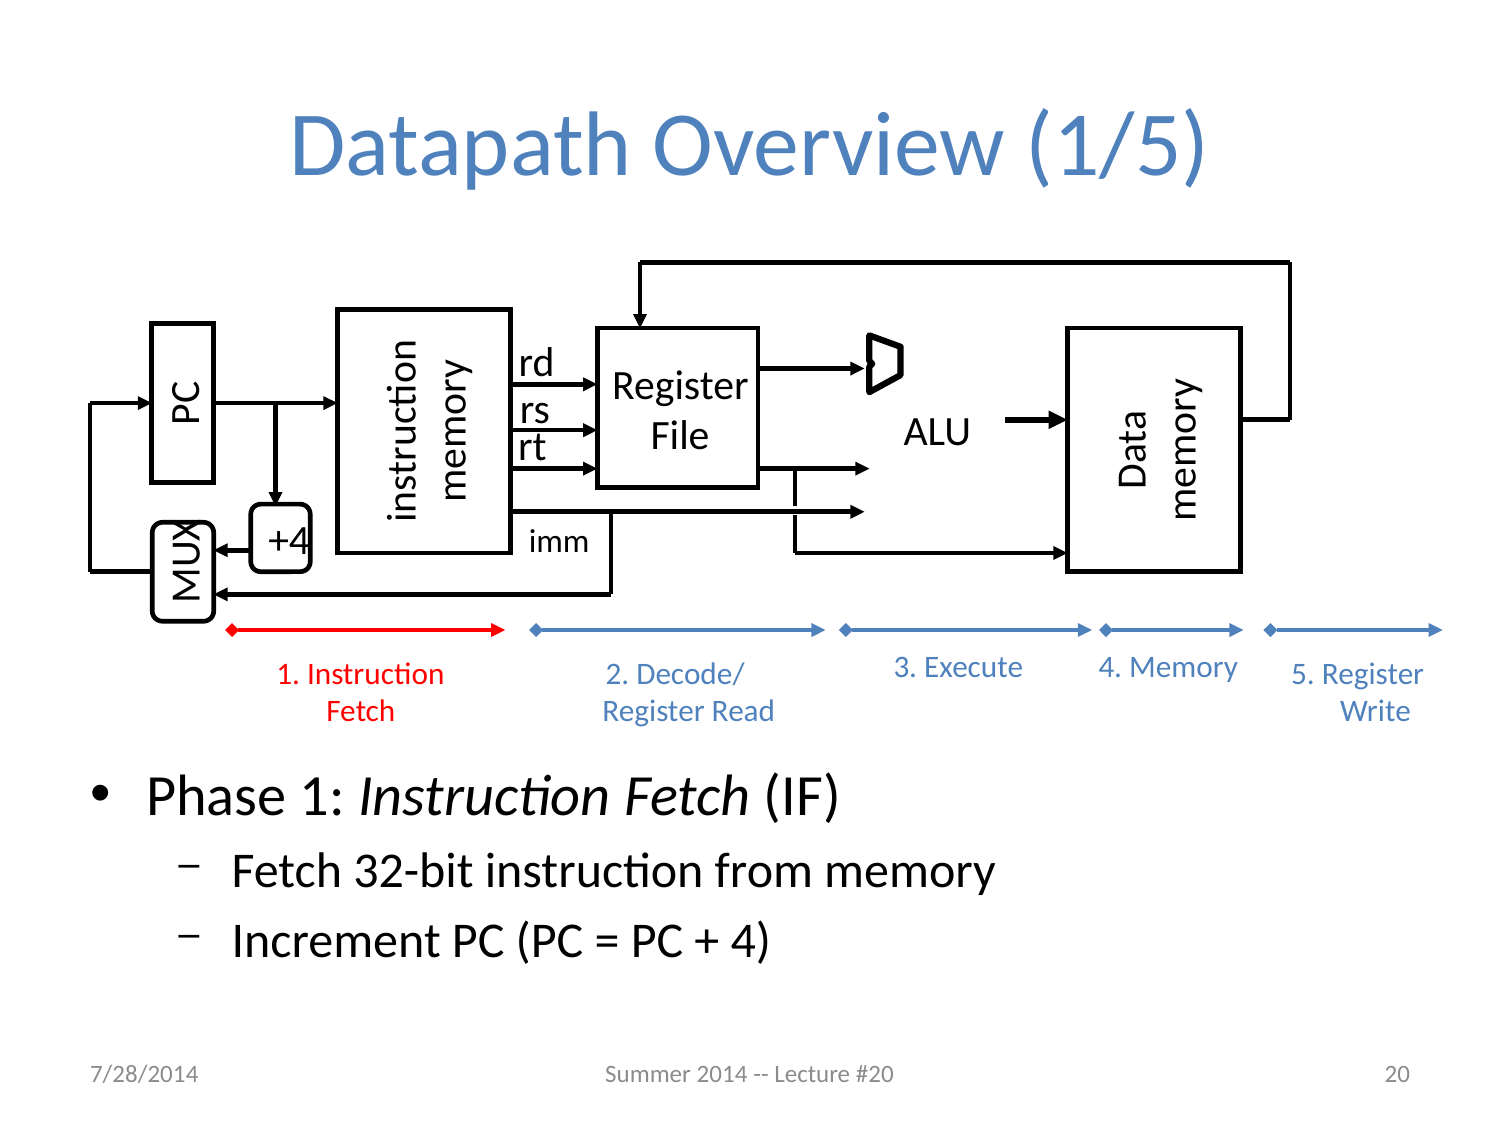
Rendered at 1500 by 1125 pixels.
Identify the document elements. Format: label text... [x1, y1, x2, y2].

text_box MUX [152, 522, 214, 622]
footer Summer 2014 -- Lecture #20 [512, 1042, 988, 1103]
text_box ALU [869, 335, 901, 393]
slide_number 7/28/2014 [75, 1042, 425, 1103]
text_box imm [513, 511, 605, 567]
text_box PC [151, 323, 214, 483]
text_box instruction memory [337, 309, 511, 553]
title Datapath Overview (1/5) [75, 45, 1425, 233]
text_box 1. Instruction Fetch [261, 645, 460, 736]
text_box 5. Register Write [1276, 645, 1440, 736]
text_box 4. Memory [1083, 639, 1254, 692]
text_box rd [503, 327, 570, 393]
text_box +4 [250, 504, 311, 572]
slide_number <number> [1074, 1042, 1425, 1103]
text_box MUX [177, 522, 194, 527]
text_box Data memory [1067, 328, 1241, 572]
text_box rt [503, 411, 562, 477]
text_box 2. Decode/ Register Read [525, 645, 826, 736]
text_box Register File [597, 328, 758, 488]
text_box rs [505, 393, 565, 440]
text_box 3. Execute [878, 639, 1039, 692]
list Phase 1: Instruction Fetch (IF) Fetch 32-bit instruction from memory Increment PC (PC = PC + 4) [75, 750, 1425, 1065]
